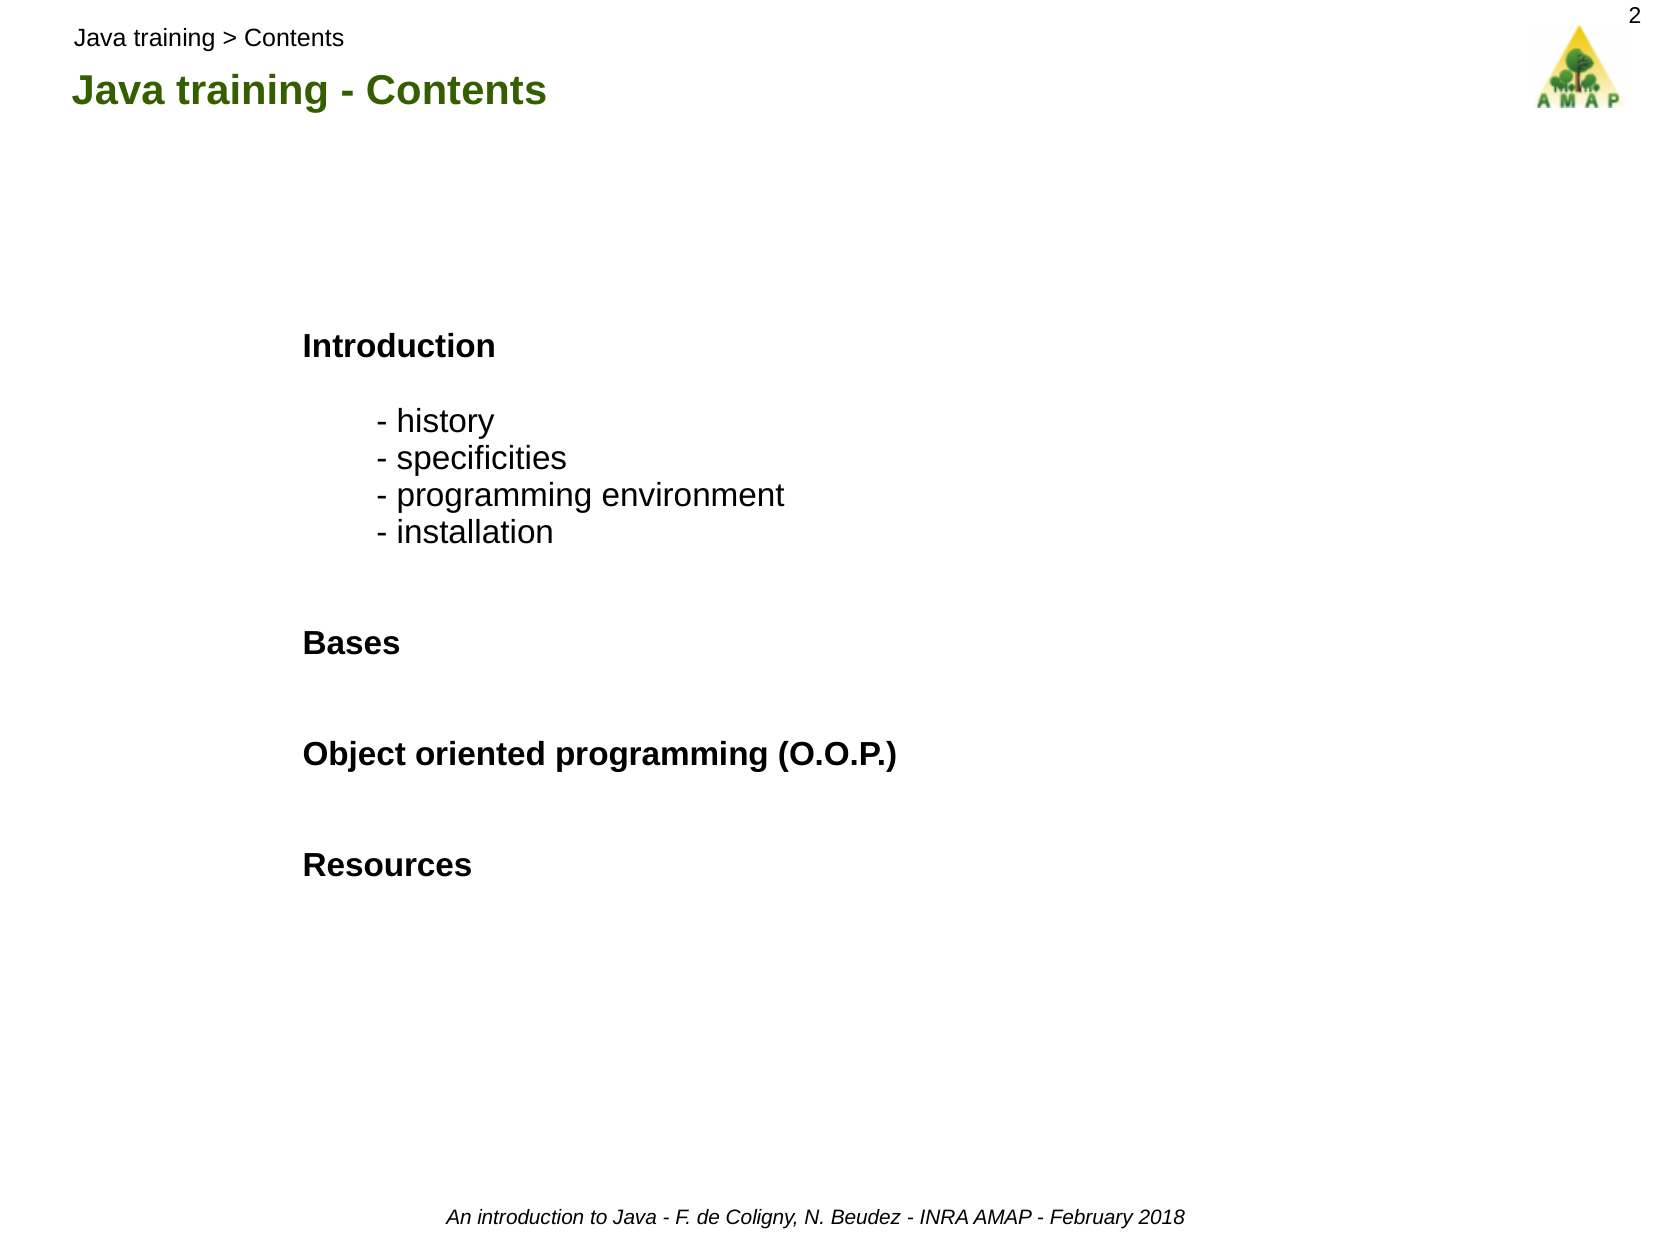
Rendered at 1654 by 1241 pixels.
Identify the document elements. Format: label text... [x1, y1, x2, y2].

picture [1533, 25, 1627, 108]
text_box Introduction - history - specificities - programming environment - installation Bases Object oriented programming (O.O.P.) Resources [287, 320, 1158, 928]
text_box Java training > Contents [59, 16, 1004, 60]
text_box Java training - Contents [56, 59, 1120, 121]
